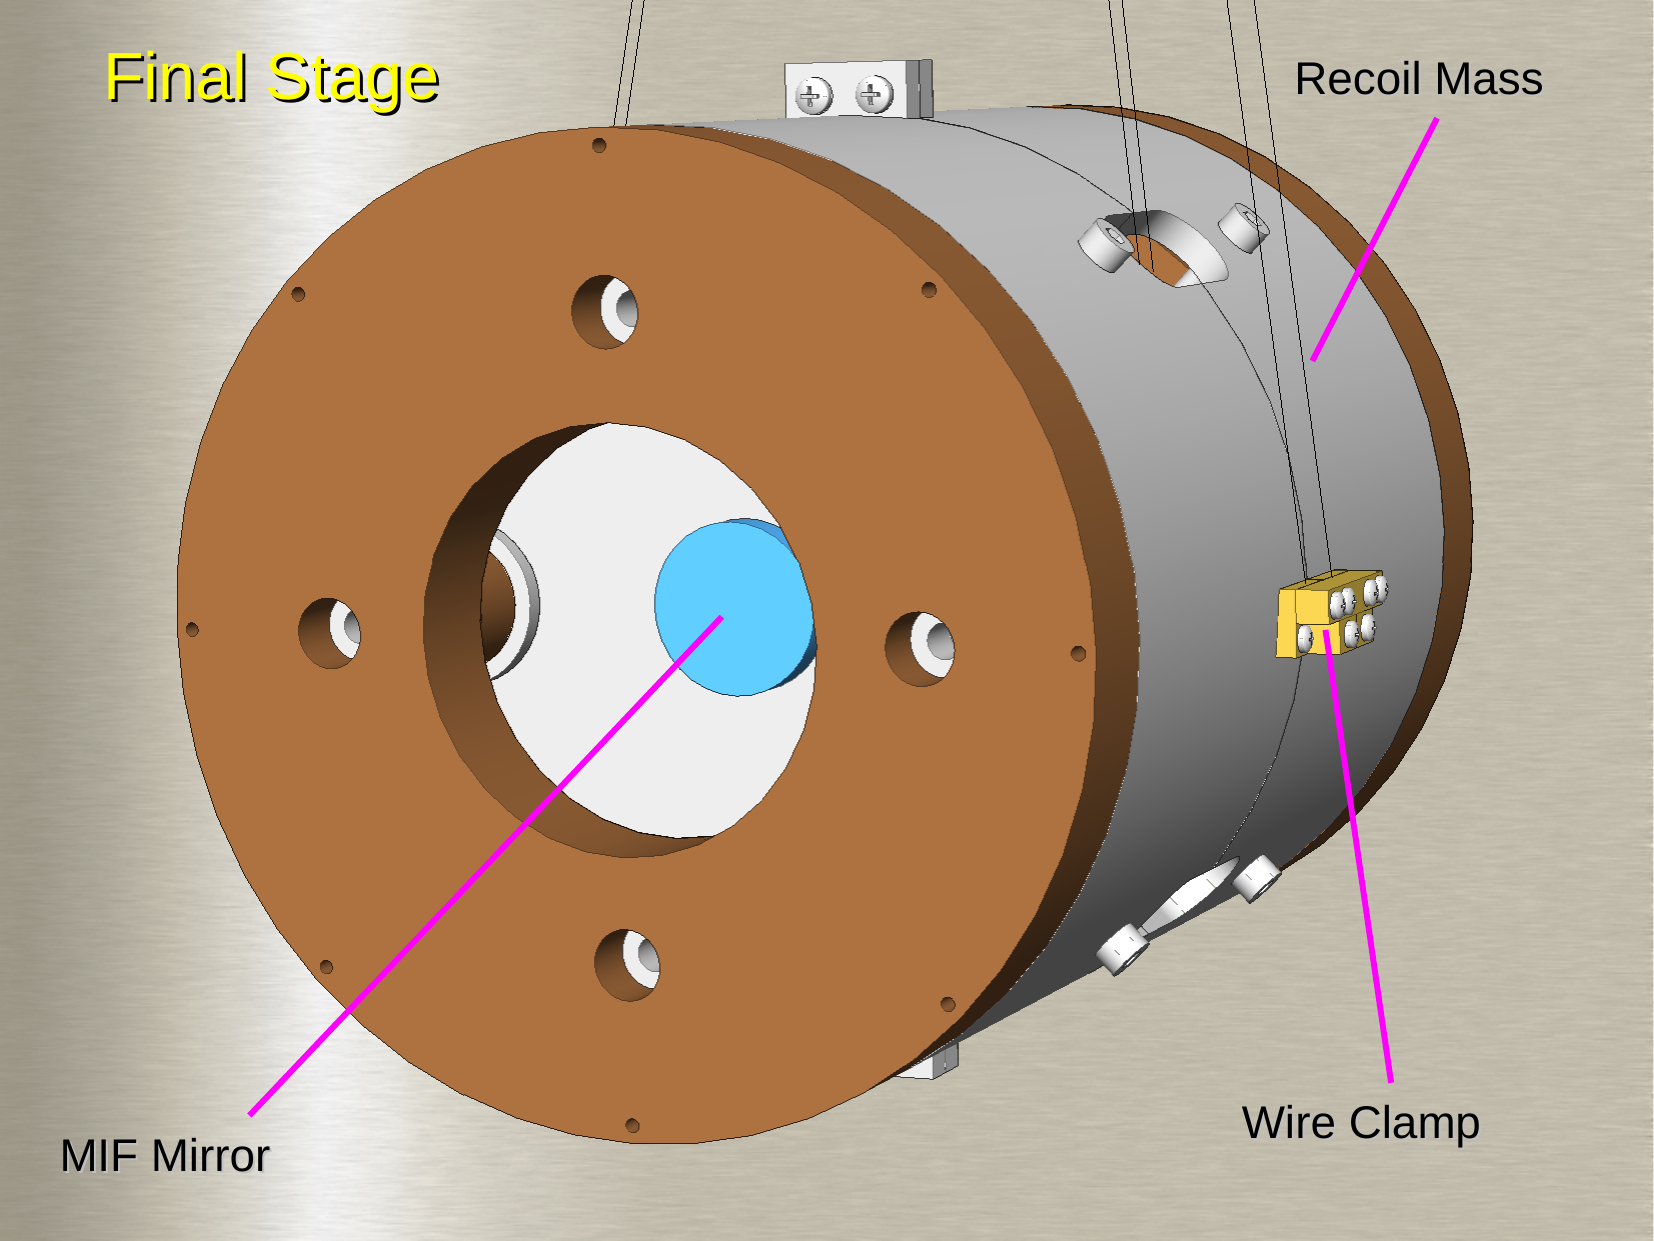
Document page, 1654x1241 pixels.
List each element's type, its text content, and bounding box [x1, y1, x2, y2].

text_box Recoil Mass [1279, 45, 1554, 113]
text_box MIF Mirror [44, 1122, 282, 1189]
picture [0, 0, 1654, 1241]
text_box Wire Clamp [1227, 1089, 1492, 1156]
text_box Final Stage [88, 31, 457, 122]
